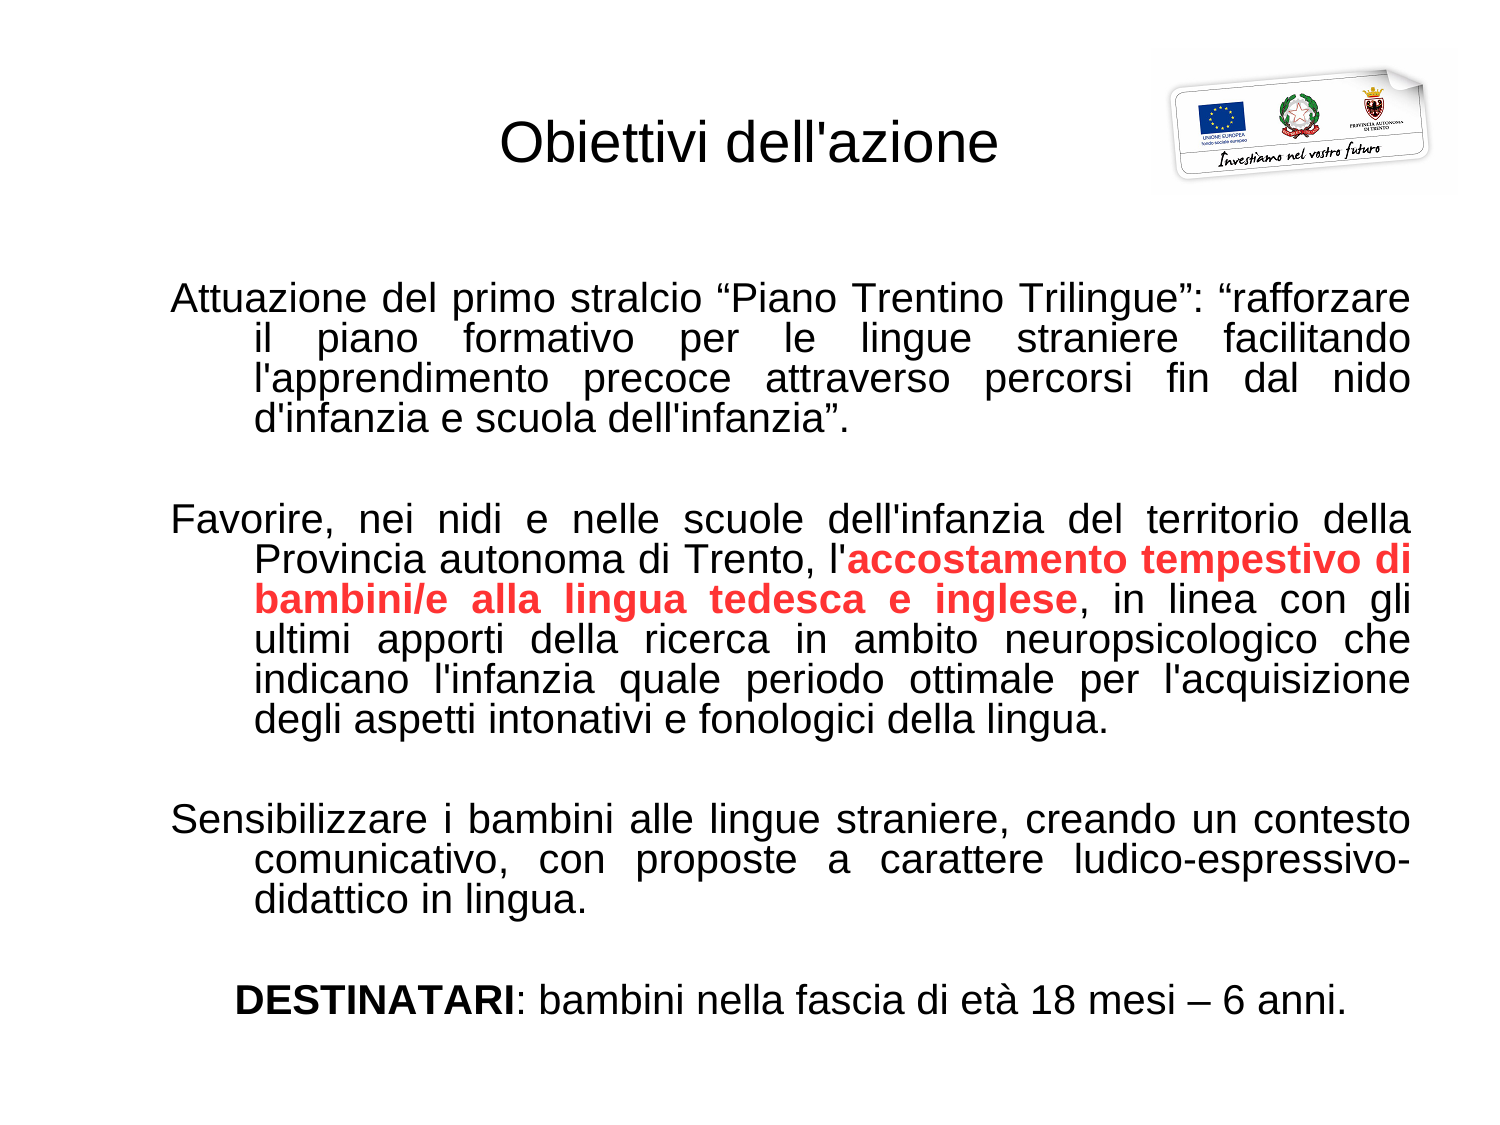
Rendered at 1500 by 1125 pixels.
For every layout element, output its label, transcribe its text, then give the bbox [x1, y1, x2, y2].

picture [1151, 48, 1459, 196]
title Obiettivi dell'azione [75, 45, 1426, 233]
list Attuazione del primo stralcio “Piano Trentino Trilingue”: “rafforzare il piano formativo per le lingue straniere facilitando l'apprendimento precoce attraverso percorsi fin dal nido d'infanzia e scuola dell'infanzia”. Favorire, nei nidi e nelle scuole dell'infanzia del territorio della Provincia autonoma di Trento, l'accostamento tempestivo di bambini/e alla lingua tedesca e inglese, in linea con gli ultimi apporti della ricerca in ambito neuropsicologico che indicano l'infanzia quale periodo ottimale per l'acquisizione degli aspetti intonativi e fonologici della lingua. Sensibilizzare i bambini alle lingue straniere, creando un contesto comunicativo, con proposte a carattere ludico-espressivo-didattico in lingua. DESTINATARI: bambini nella fascia di età 18 mesi – 6 anni. [76, 212, 1427, 1083]
